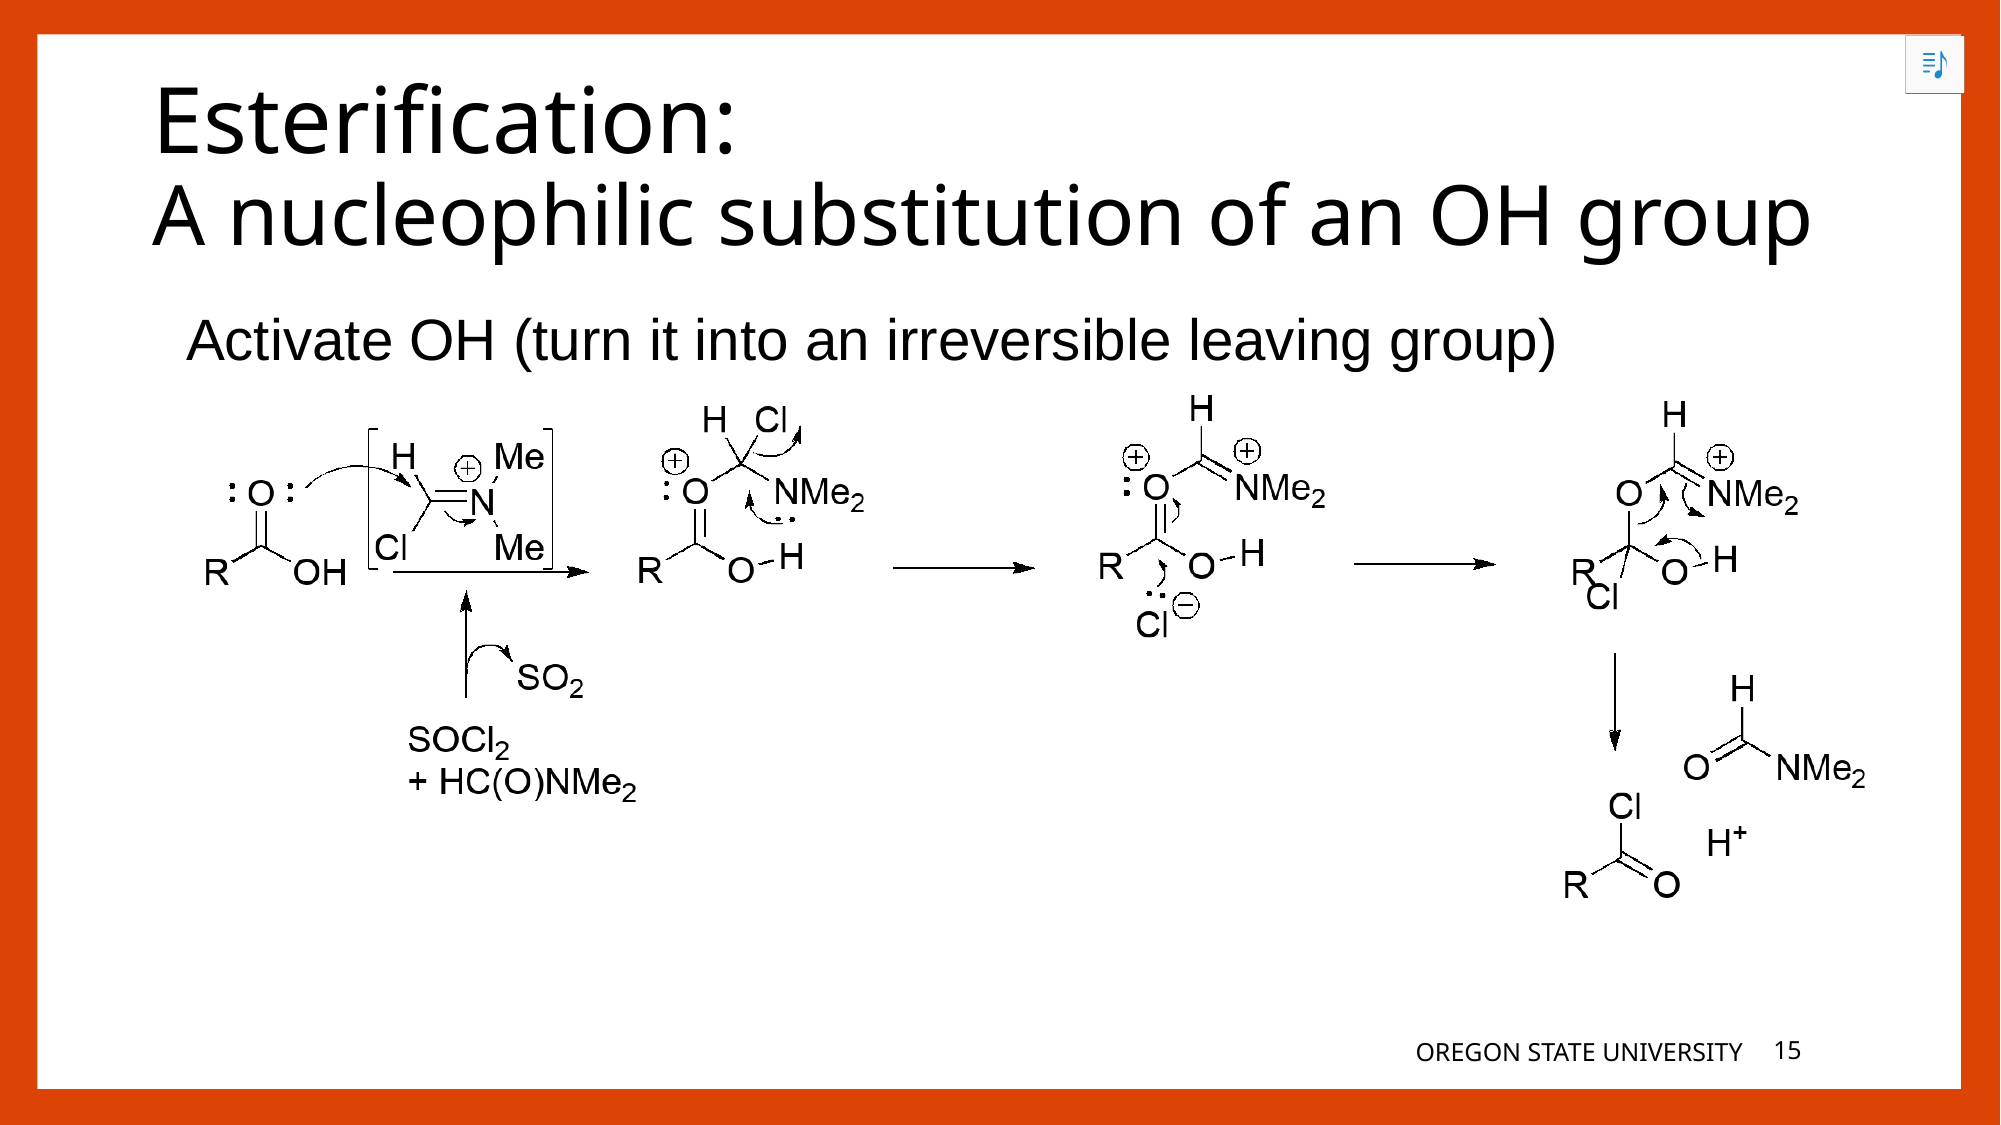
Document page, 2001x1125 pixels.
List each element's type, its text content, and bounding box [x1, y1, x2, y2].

title Esterification: A nucleophilic substitution of an OH group [137, 59, 1863, 278]
slide_number 1 [1758, 1021, 1863, 1082]
text_box Activate OH (turn it into an irreversible leaving group) [171, 299, 1576, 380]
footer OREGON STATE UNIVERSITY [662, 1021, 1758, 1082]
picture [150, 383, 1885, 1006]
text_box [1905, 34, 1966, 95]
